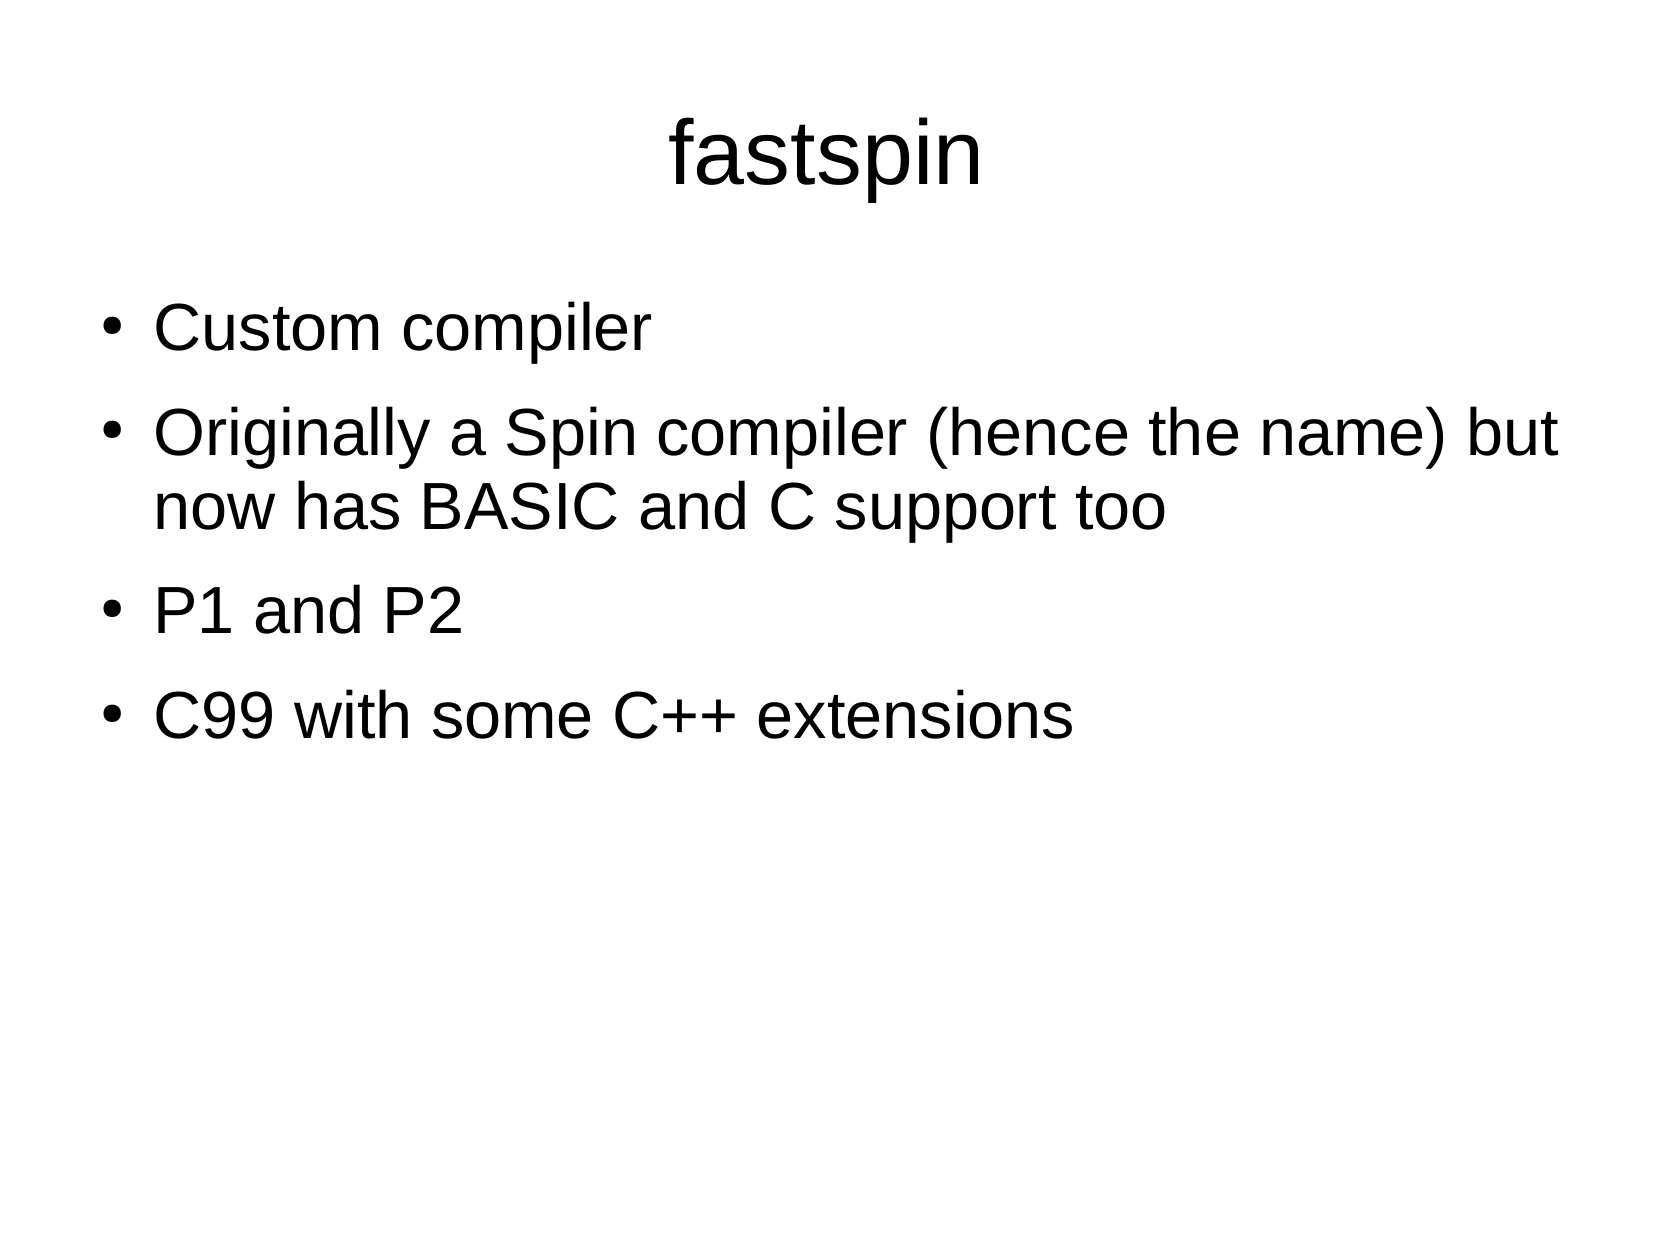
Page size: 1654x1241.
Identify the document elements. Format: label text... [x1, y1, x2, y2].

title fastspin [82, 49, 1571, 257]
list Custom compiler Originally a Spin compiler (hence the name) but now has BASIC and C support too P1 and P2 C99 with some C++ extensions [82, 290, 1571, 1010]
